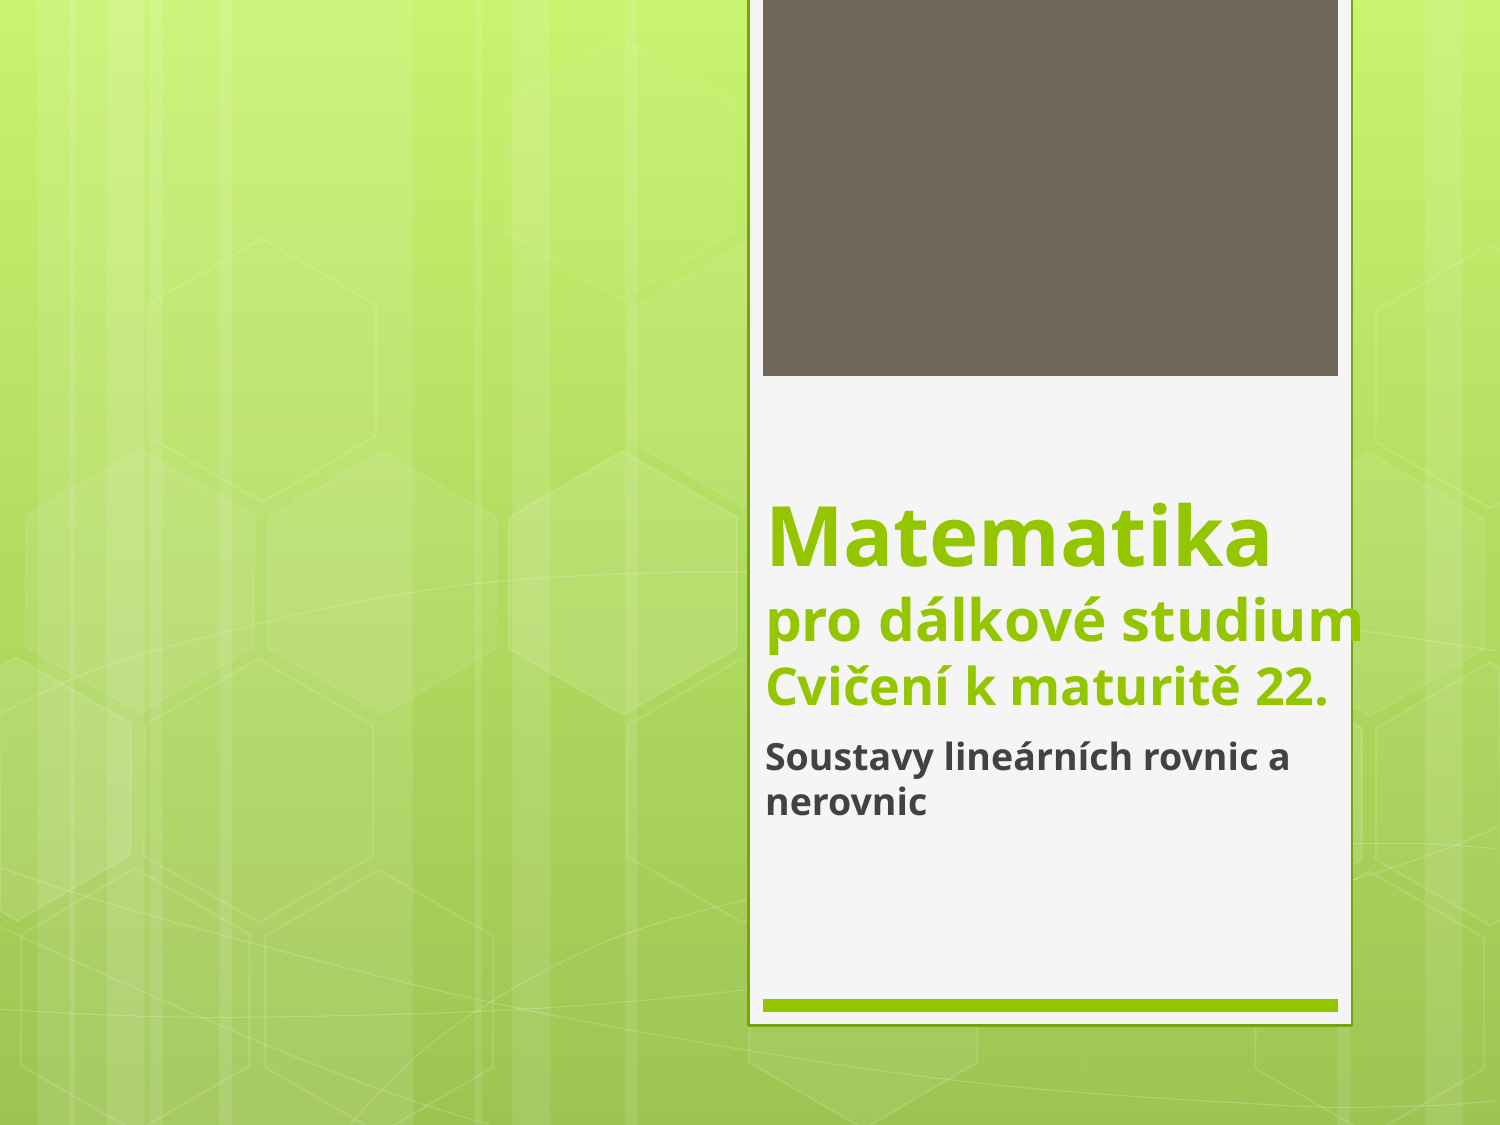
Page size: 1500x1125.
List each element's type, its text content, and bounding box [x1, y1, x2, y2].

subtitle Soustavy lineárních rovnic a nerovnic [750, 725, 1320, 933]
title Matematika pro dálkové studium Cvičení k maturitě 22. [750, 444, 1400, 724]
